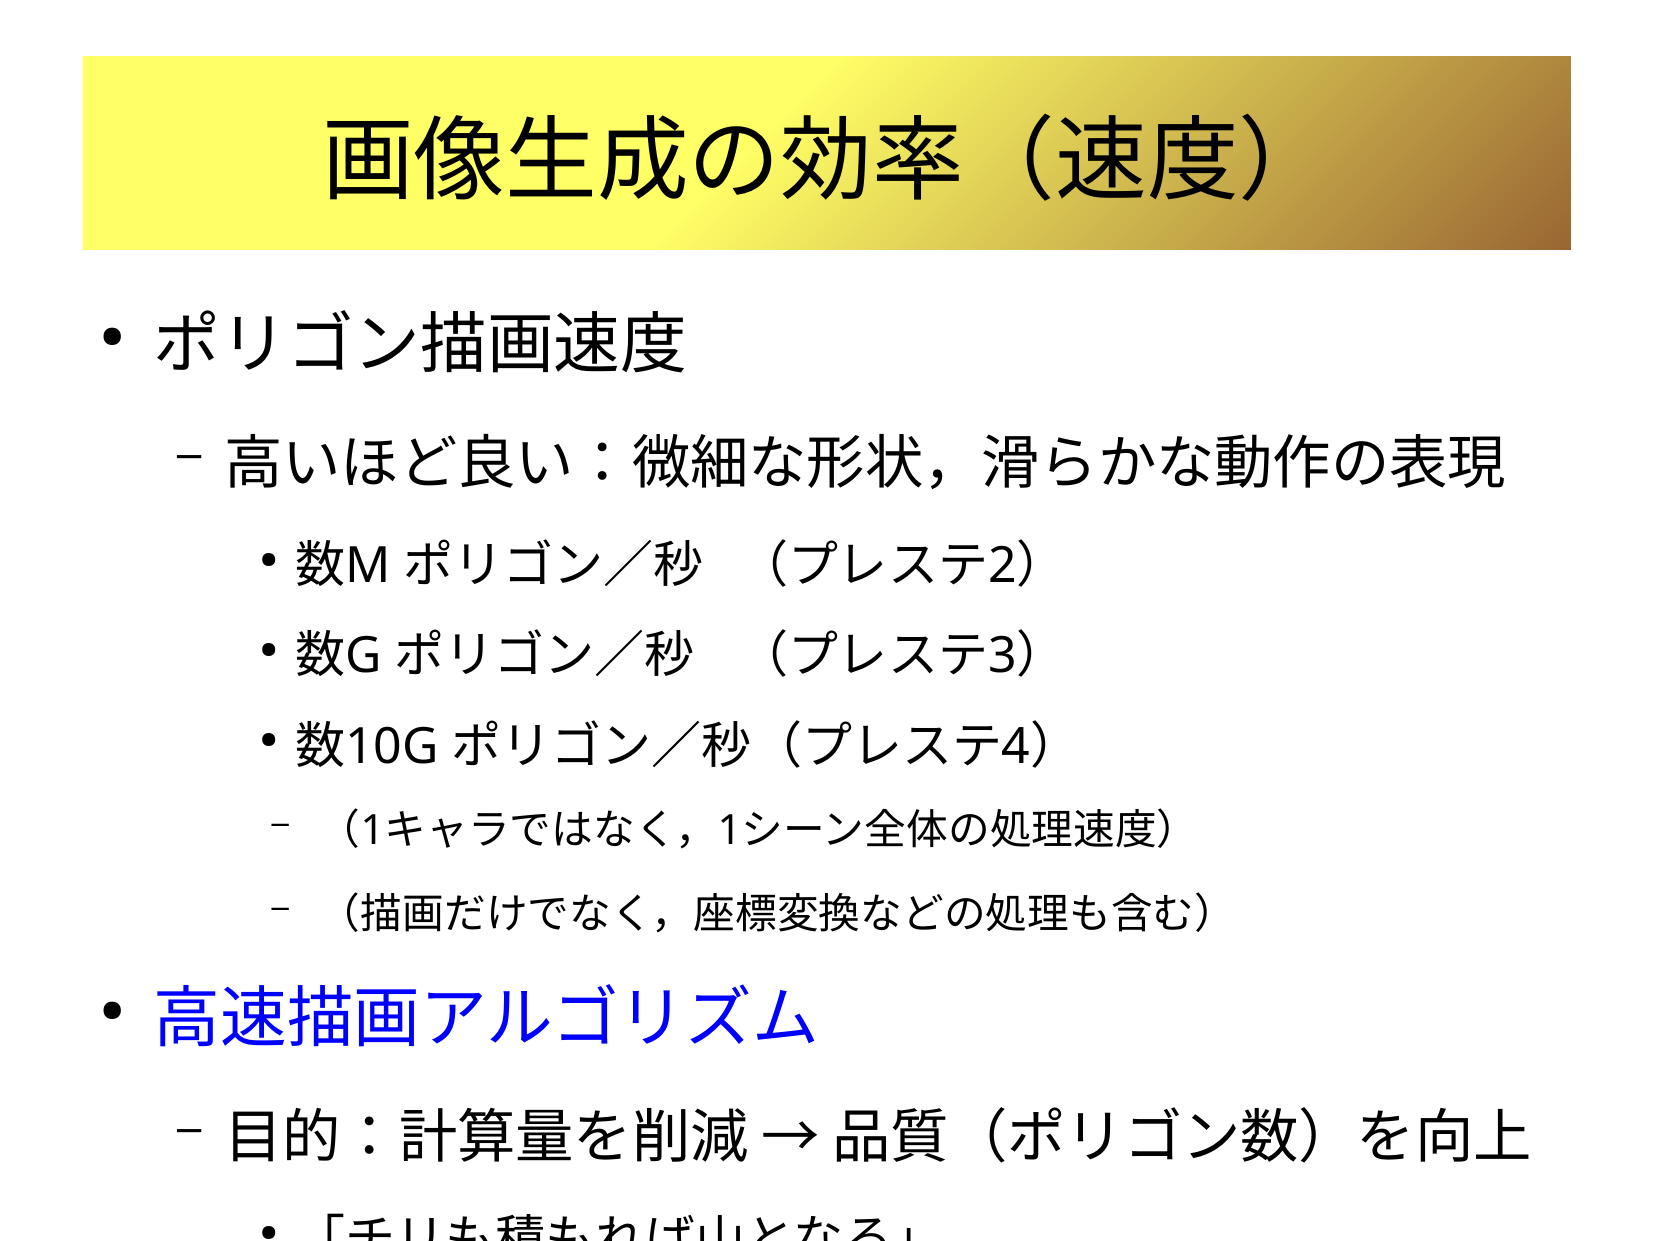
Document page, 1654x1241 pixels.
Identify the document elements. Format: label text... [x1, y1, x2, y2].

list ポリゴン描画速度 高いほど良い：微細な形状，滑らかな動作の表現 数M ポリゴン／秒 （プレステ2） 数G ポリゴン／秒 （プレステ3） 数10G ポリゴン／秒（プレステ4） （1キャラではなく，1シーン全体の処理速度） （描画だけでなく，座標変換などの処理も含む） 高速描画アルゴリズム 目的：計算量を削減 → 品質（ポリゴン数）を向上 「チリも積もれば山となる」 チリ×ギガ→少しの工夫で大きな効果 [82, 290, 1571, 1205]
title 画像生成の効率（速度） [82, 56, 1571, 250]
